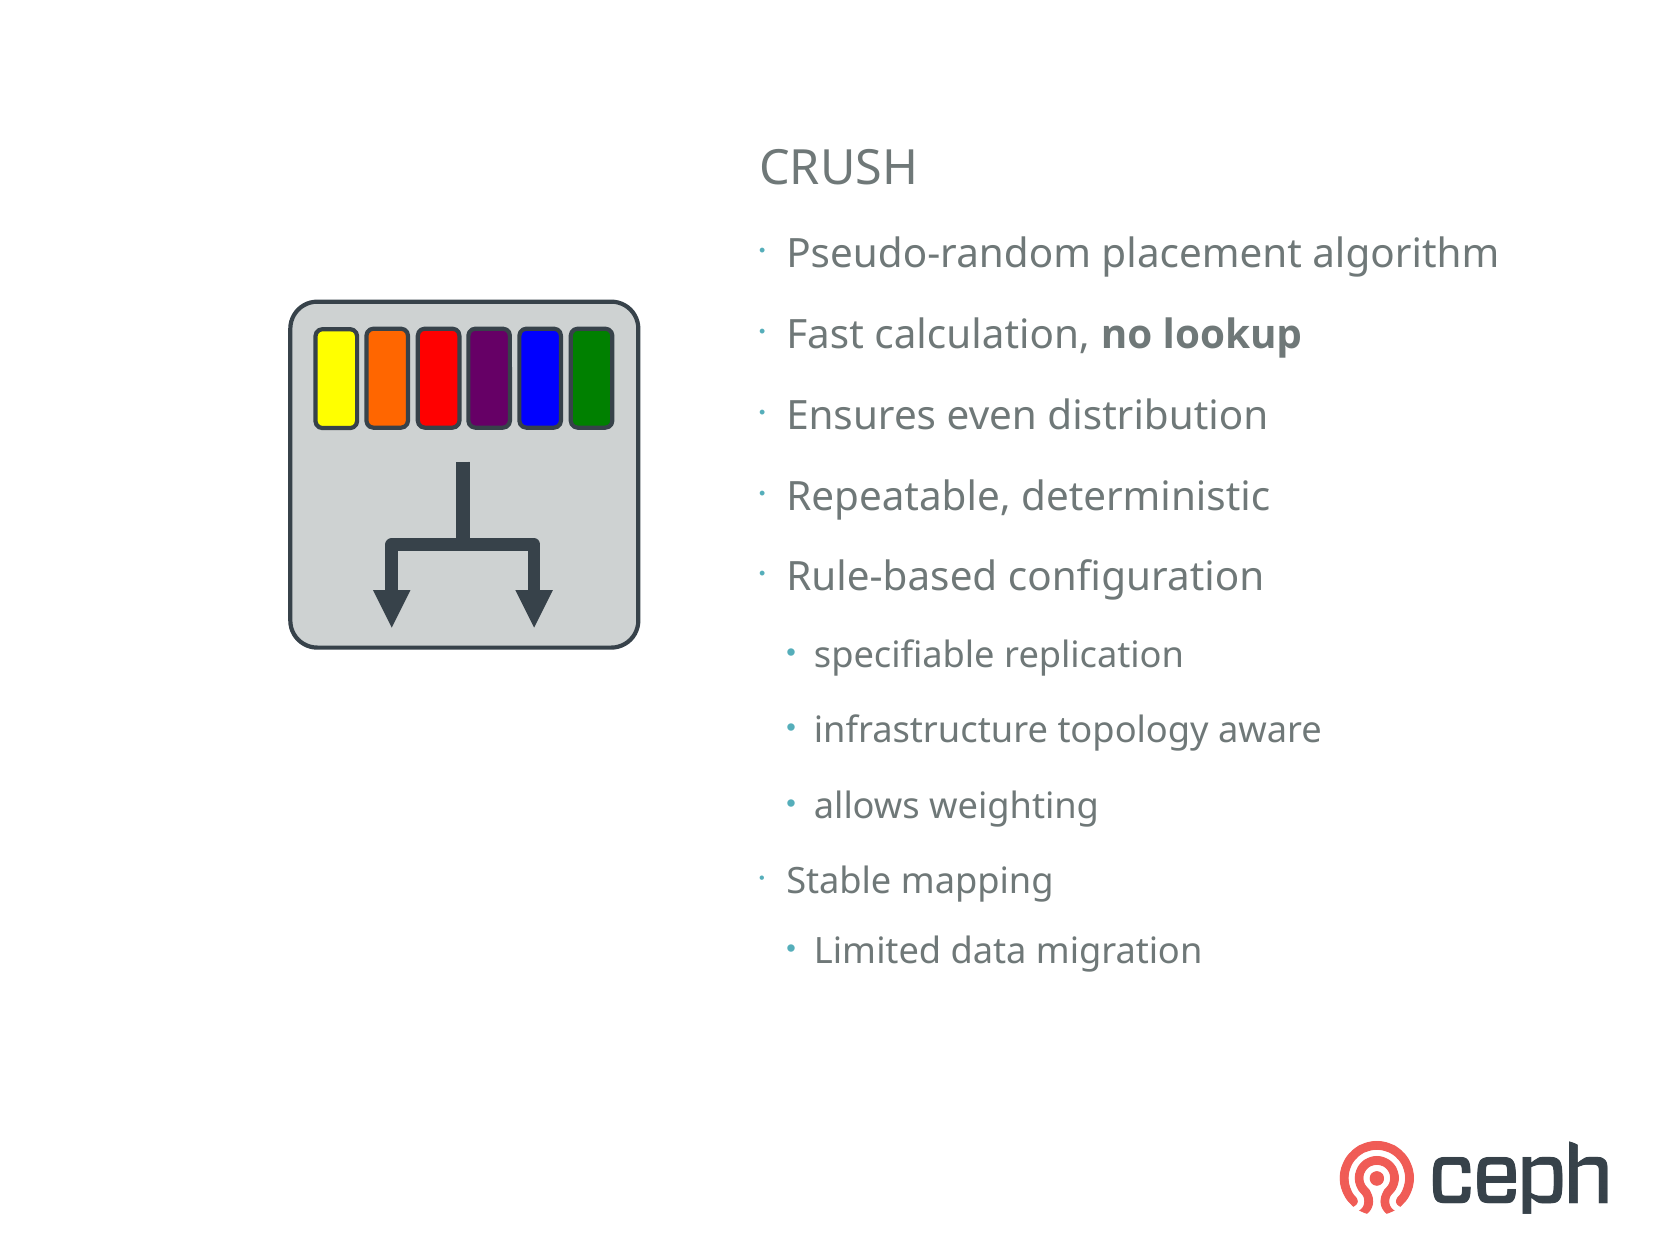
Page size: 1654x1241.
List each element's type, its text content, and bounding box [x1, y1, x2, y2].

list CRUSH Pseudo-random placement algorithm Fast calculation, no lookup Ensures even distribution Repeatable, deterministic Rule-based configuration specifiable replication infrastructure topology aware allows weighting Stable mapping Limited data migration [744, 119, 1544, 987]
text_box [290, 301, 639, 648]
picture [1293, 1095, 1654, 1241]
